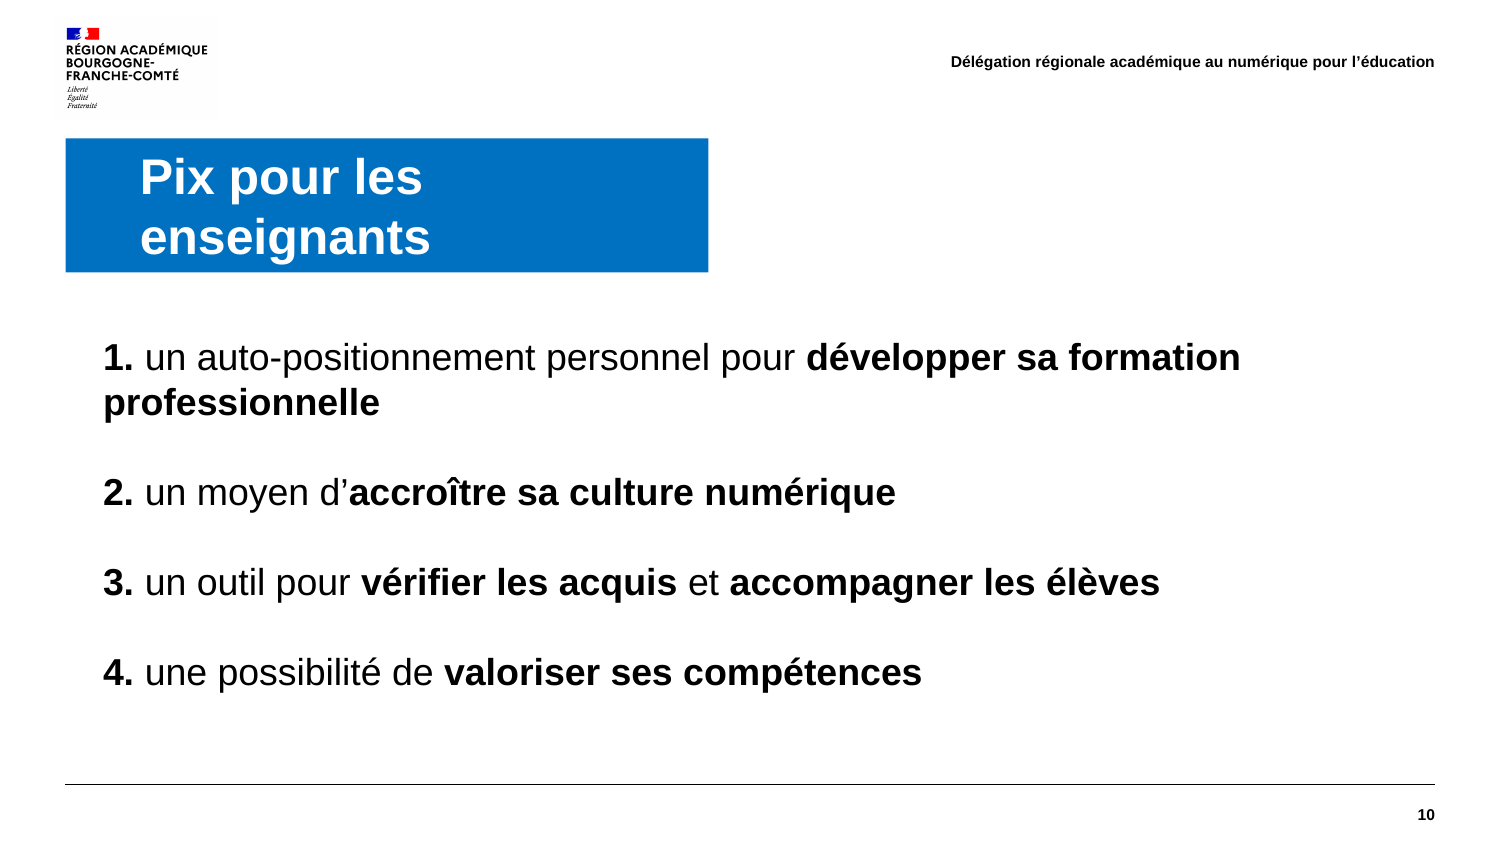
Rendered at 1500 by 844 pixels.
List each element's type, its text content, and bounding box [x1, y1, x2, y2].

footer Délégation régionale académique au numérique pour l’éducation [470, 32, 1436, 92]
picture [55, 16, 219, 120]
list Pix pour les enseignants [65, 138, 709, 273]
text_box 1. un auto-positionnement personnel pour développer sa formation professionnelle 2. un moyen d’accroître sa culture numérique 3. un outil pour vérifier les acquis et accompagner les élèves 4. une possibilité de valoriser ses compétences [88, 325, 1471, 701]
slide_number <numéro> [1213, 784, 1436, 844]
